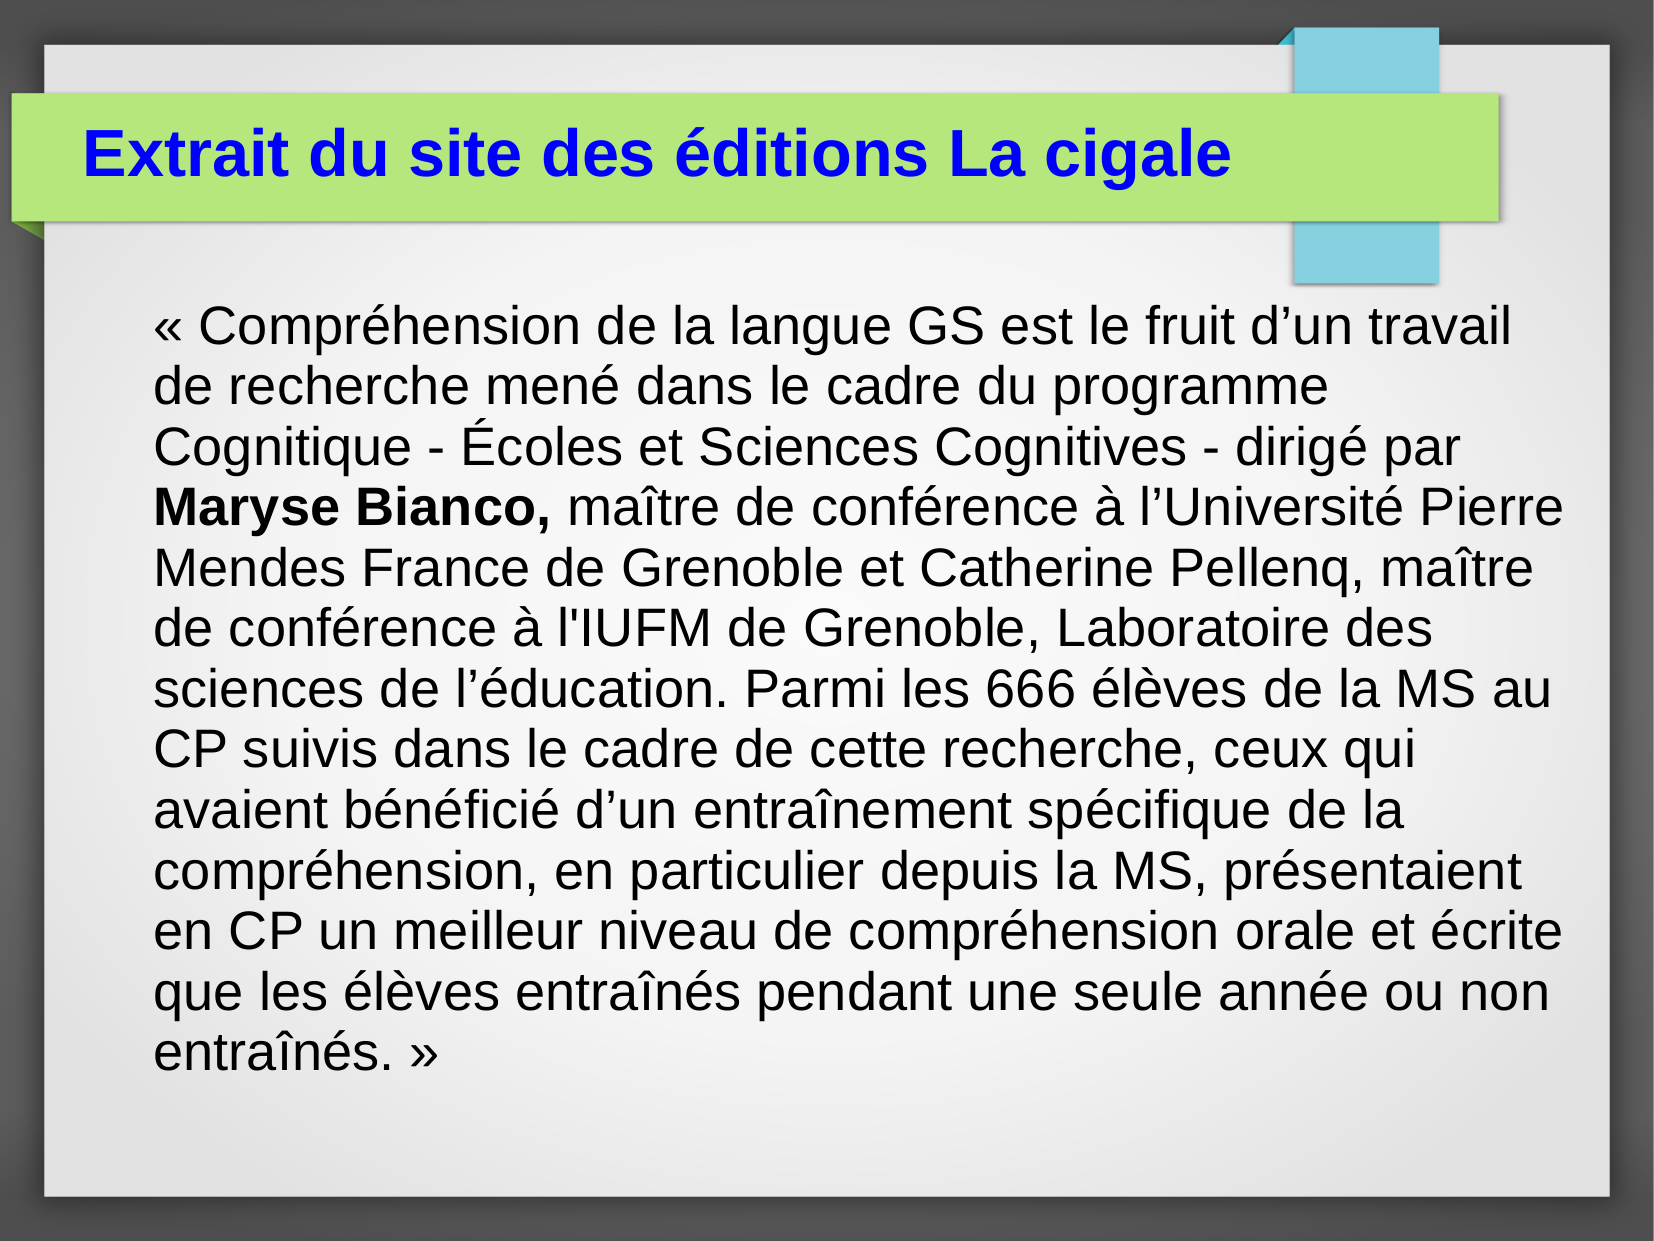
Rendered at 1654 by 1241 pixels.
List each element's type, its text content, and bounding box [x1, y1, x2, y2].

picture [0, 0, 1654, 1241]
list « Compréhension de la langue GS est le fruit d’un travail de recherche mené dans le cadre du programme Cognitique - Écoles et Sciences Cognitives - dirigé par Maryse Bianco, maître de conférence à l’Université Pierre Mendes France de Grenoble et Catherine Pellenq, maître de conférence à l'IUFM de Grenoble, Laboratoire des sciences de l’éducation. Parmi les 666 élèves de la MS au CP suivis dans le cadre de cette recherche, ceux qui avaient bénéficié d’un entraînement spécifique de la compréhension, en particulier depuis la MS, présentaient en CP un meilleur niveau de compréhension orale et écrite que les élèves entraînés pendant une seule année ou non entraînés. » [82, 295, 1571, 1015]
title Extrait du site des éditions La cigale [82, 94, 1264, 213]
